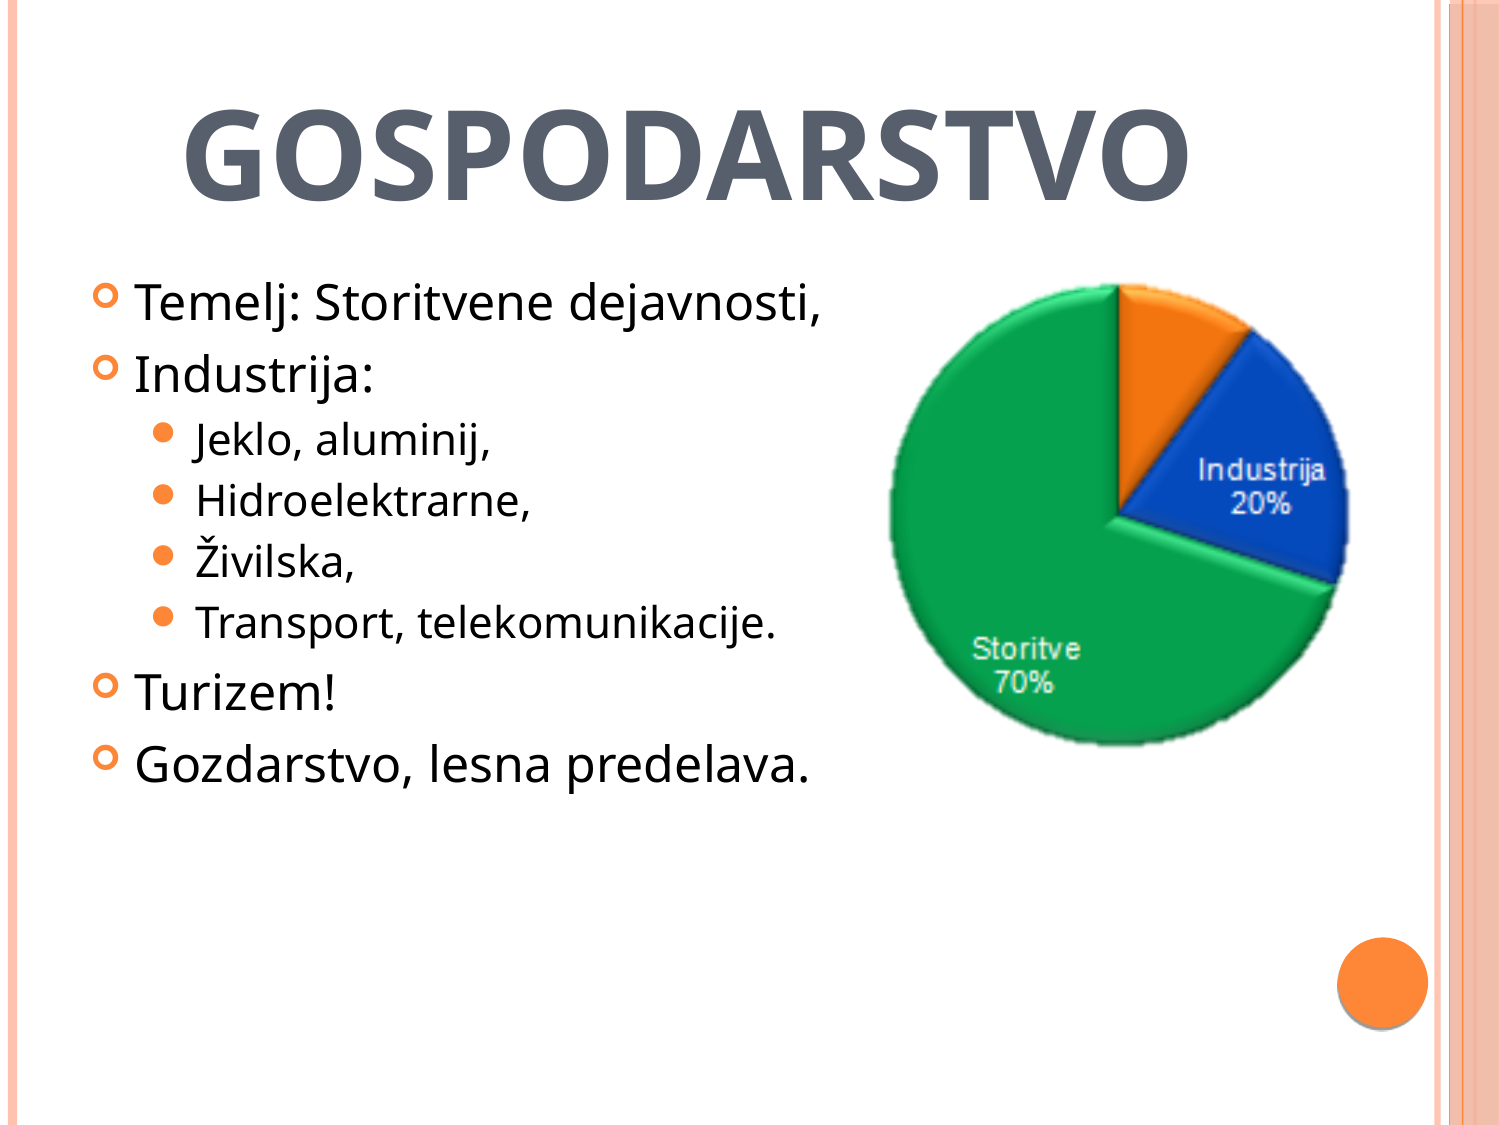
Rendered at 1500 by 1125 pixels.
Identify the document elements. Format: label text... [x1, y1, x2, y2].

title Gospodarstvo [75, 45, 1300, 233]
list Temelj: Storitvene dejavnosti, Industrija: Jeklo, aluminij, Hidroelektrarne, Živilska, Transport, telekomunikacije. Turizem! Gozdarstvo, lesna predelava. [75, 262, 1300, 1062]
picture [690, 207, 1500, 828]
